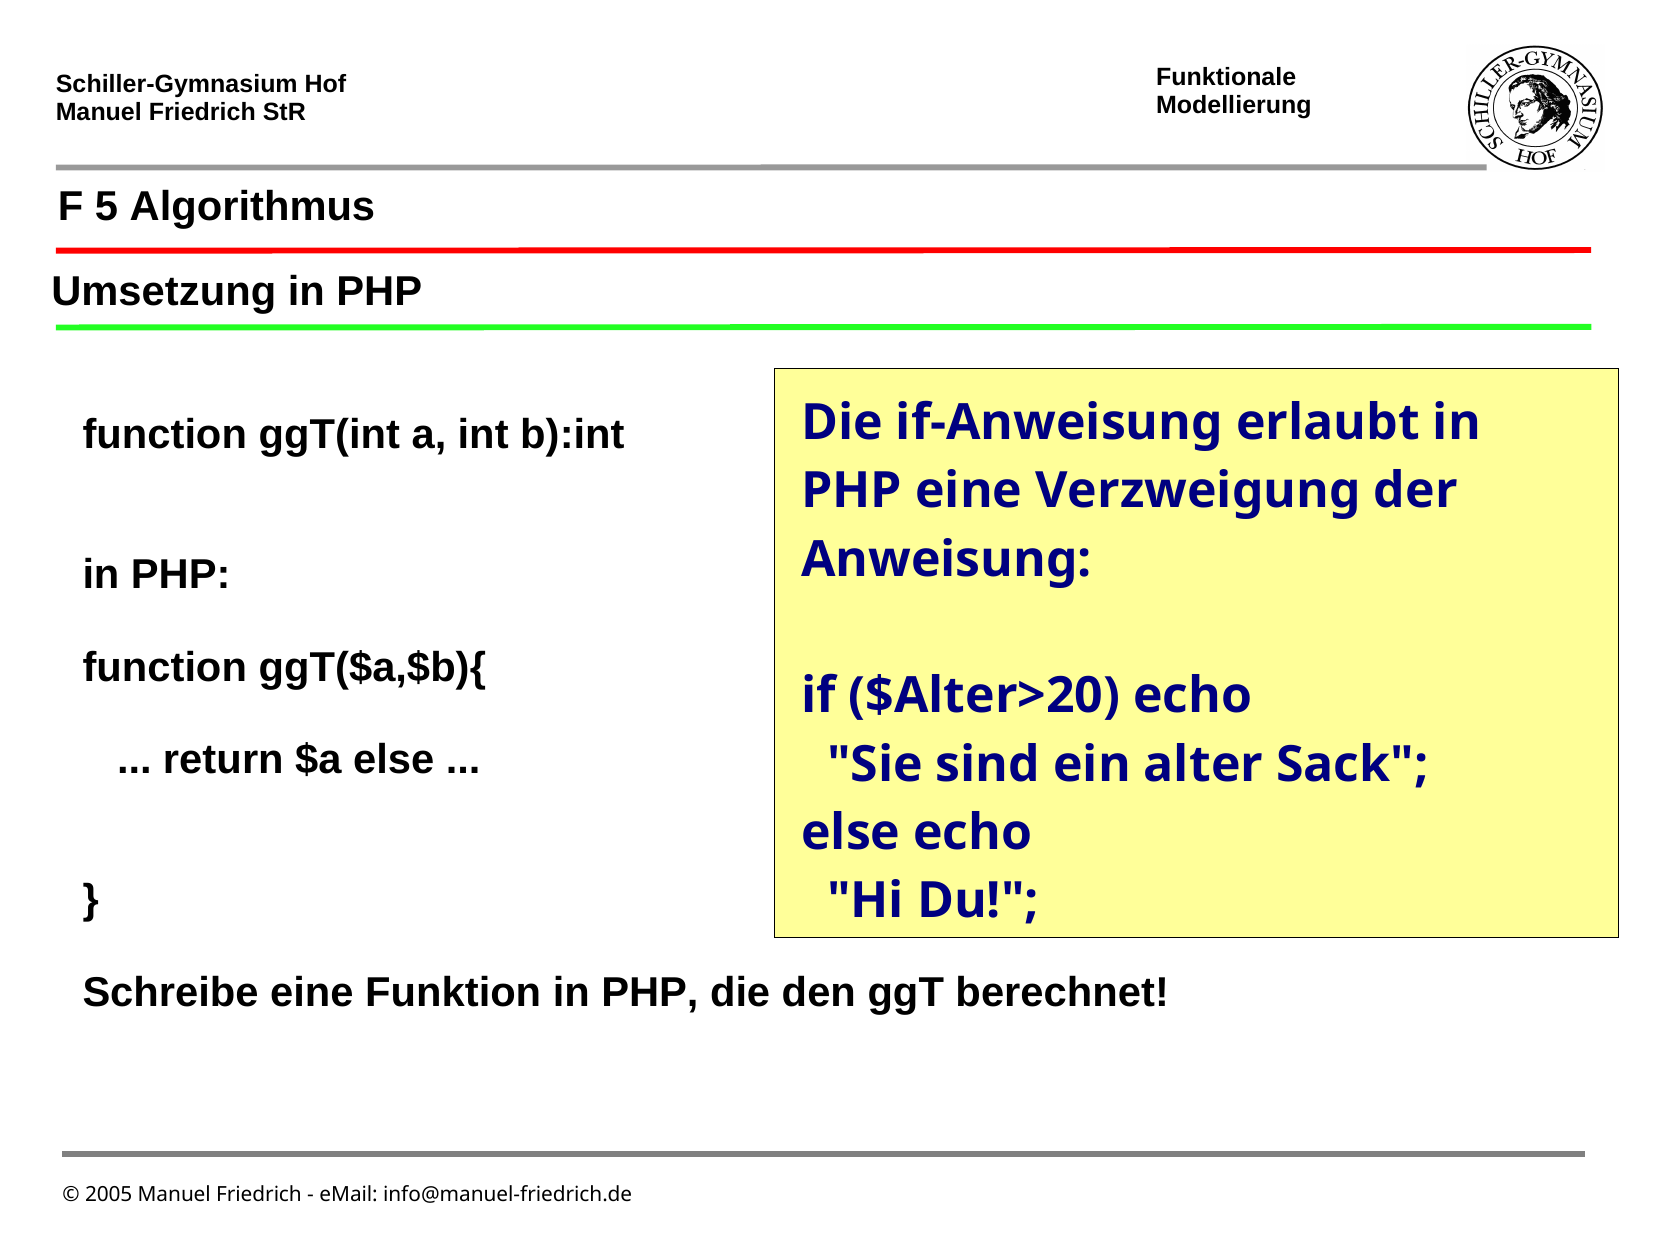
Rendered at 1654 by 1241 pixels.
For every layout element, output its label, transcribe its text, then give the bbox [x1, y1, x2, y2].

text_box Schiller-Gymnasium Hof Manuel Friedrich StR [55, 69, 396, 129]
text_box Umsetzung in PHP [51, 268, 1563, 319]
text_box Die if-Anweisung erlaubt in PHP eine Verzweigung der Anweisung: if ($Alter>20) echo "Sie sind ein alter Sack"; else echo "Hi Du!"; [801, 386, 1570, 935]
text_box F 5 Algorithmus [57, 183, 1284, 234]
text_box © 2005 Manuel Friedrich - eMail: info@manuel-friedrich.de [62, 1178, 1550, 1204]
text_box function ggT(int a, int b):int in PHP: function ggT($a,$b){ ... return $a else ... } Schreibe eine Funktion in PHP, die den ggT berechnet! [82, 410, 1378, 1068]
text_box [774, 368, 1619, 938]
text_box Funktionale Modellierung [1156, 62, 1425, 123]
picture [1466, 44, 1605, 172]
